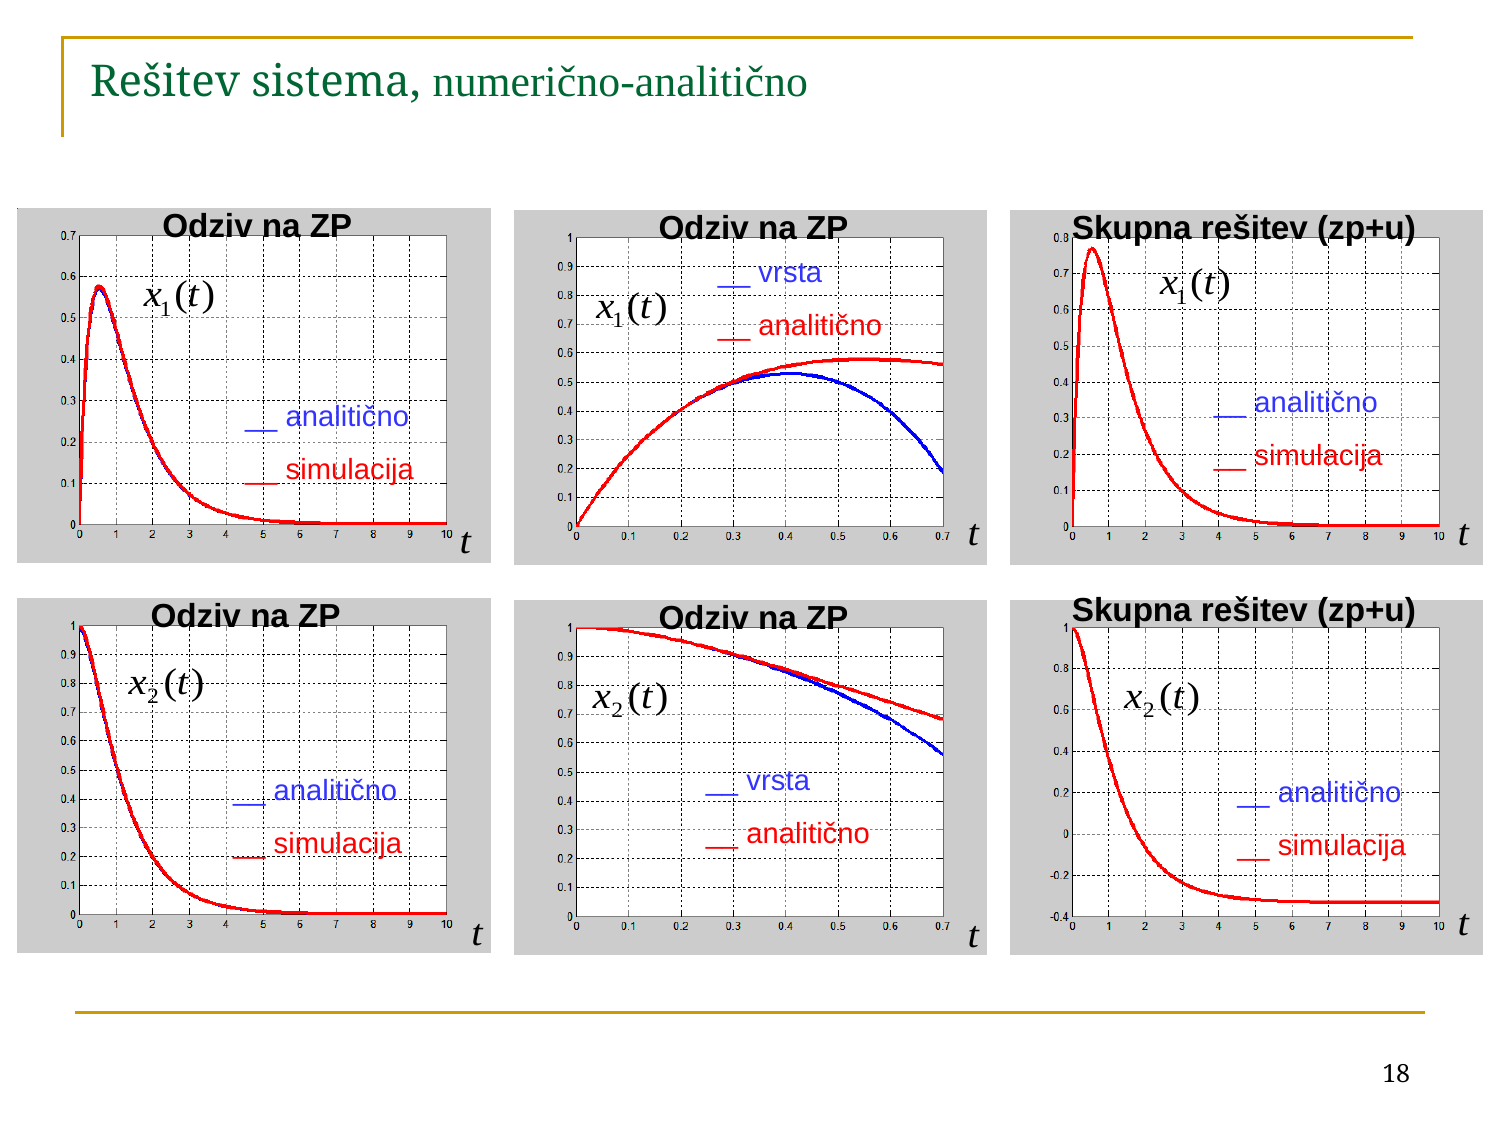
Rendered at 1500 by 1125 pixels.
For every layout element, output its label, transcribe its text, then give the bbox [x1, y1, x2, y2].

chart [584, 671, 677, 724]
chart [962, 919, 987, 957]
text_box Odziv na ZP [643, 198, 904, 254]
picture [1010, 600, 1483, 955]
picture [17, 598, 491, 953]
text_box Odziv na ZP [643, 588, 904, 644]
text_box Skupna rešitev (zp+u) [1057, 580, 1459, 636]
text_box __ analitično __ simulacija [230, 389, 455, 493]
text_box __ vrsta __ analitično [691, 753, 916, 858]
text_box [17, 208, 491, 563]
text_box Odziv na ZP [147, 196, 408, 252]
picture [1010, 210, 1483, 565]
title Rešitev sistema, numerično-analitično [75, 45, 1426, 114]
chart [1151, 257, 1237, 311]
chart [454, 525, 479, 563]
chart [1452, 517, 1477, 555]
chart [466, 916, 491, 955]
picture [514, 600, 987, 955]
chart [135, 269, 221, 323]
text_box __ analitično __ simulacija [218, 763, 443, 868]
text_box __ analitično __ simulacija [1222, 765, 1448, 870]
text_box Skupna rešitev (zp+u) [1057, 198, 1459, 254]
chart [962, 517, 987, 555]
chart [588, 281, 674, 335]
text_box Odziv na ZP [135, 586, 396, 642]
text_box <number> [1074, 1024, 1426, 1100]
text_box __ vrsta __ analitično [703, 245, 928, 350]
text_box __ analitično __ simulacija [1198, 375, 1424, 480]
chart [1116, 671, 1209, 724]
picture [514, 210, 987, 565]
chart [1452, 907, 1477, 945]
chart [120, 657, 213, 710]
